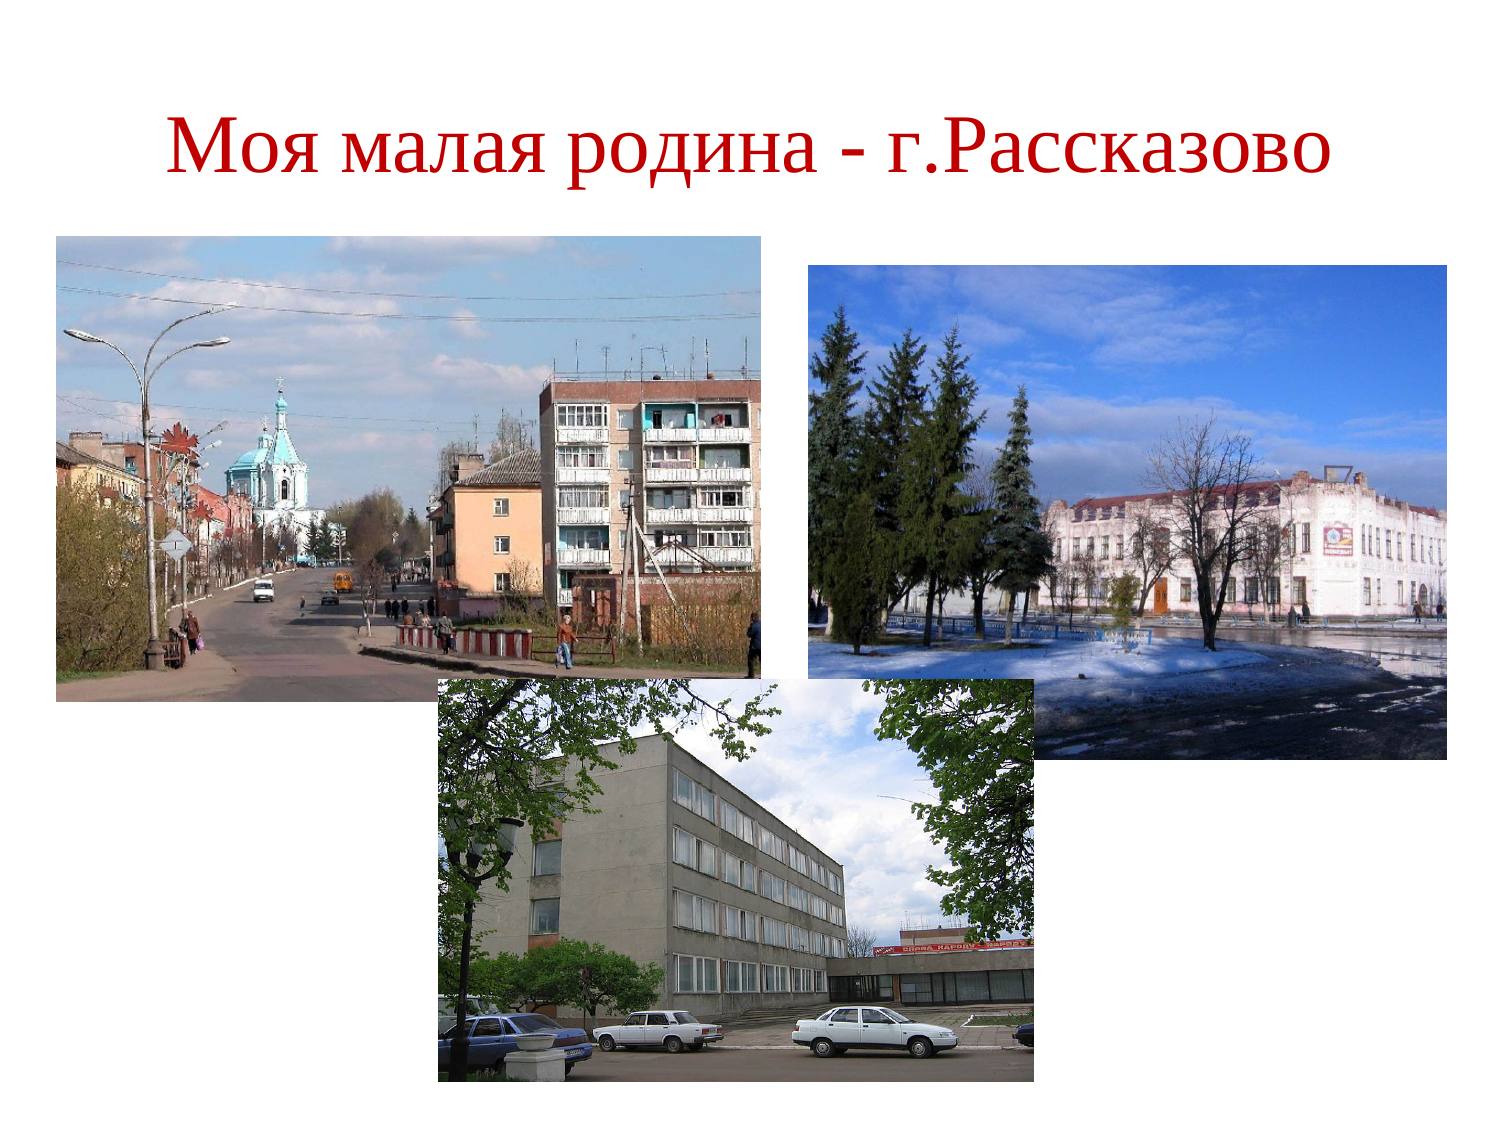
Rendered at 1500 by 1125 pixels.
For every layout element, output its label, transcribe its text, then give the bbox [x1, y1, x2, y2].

title Моя малая родина - г.Рассказово [75, 50, 1425, 238]
picture [56, 236, 1447, 1082]
